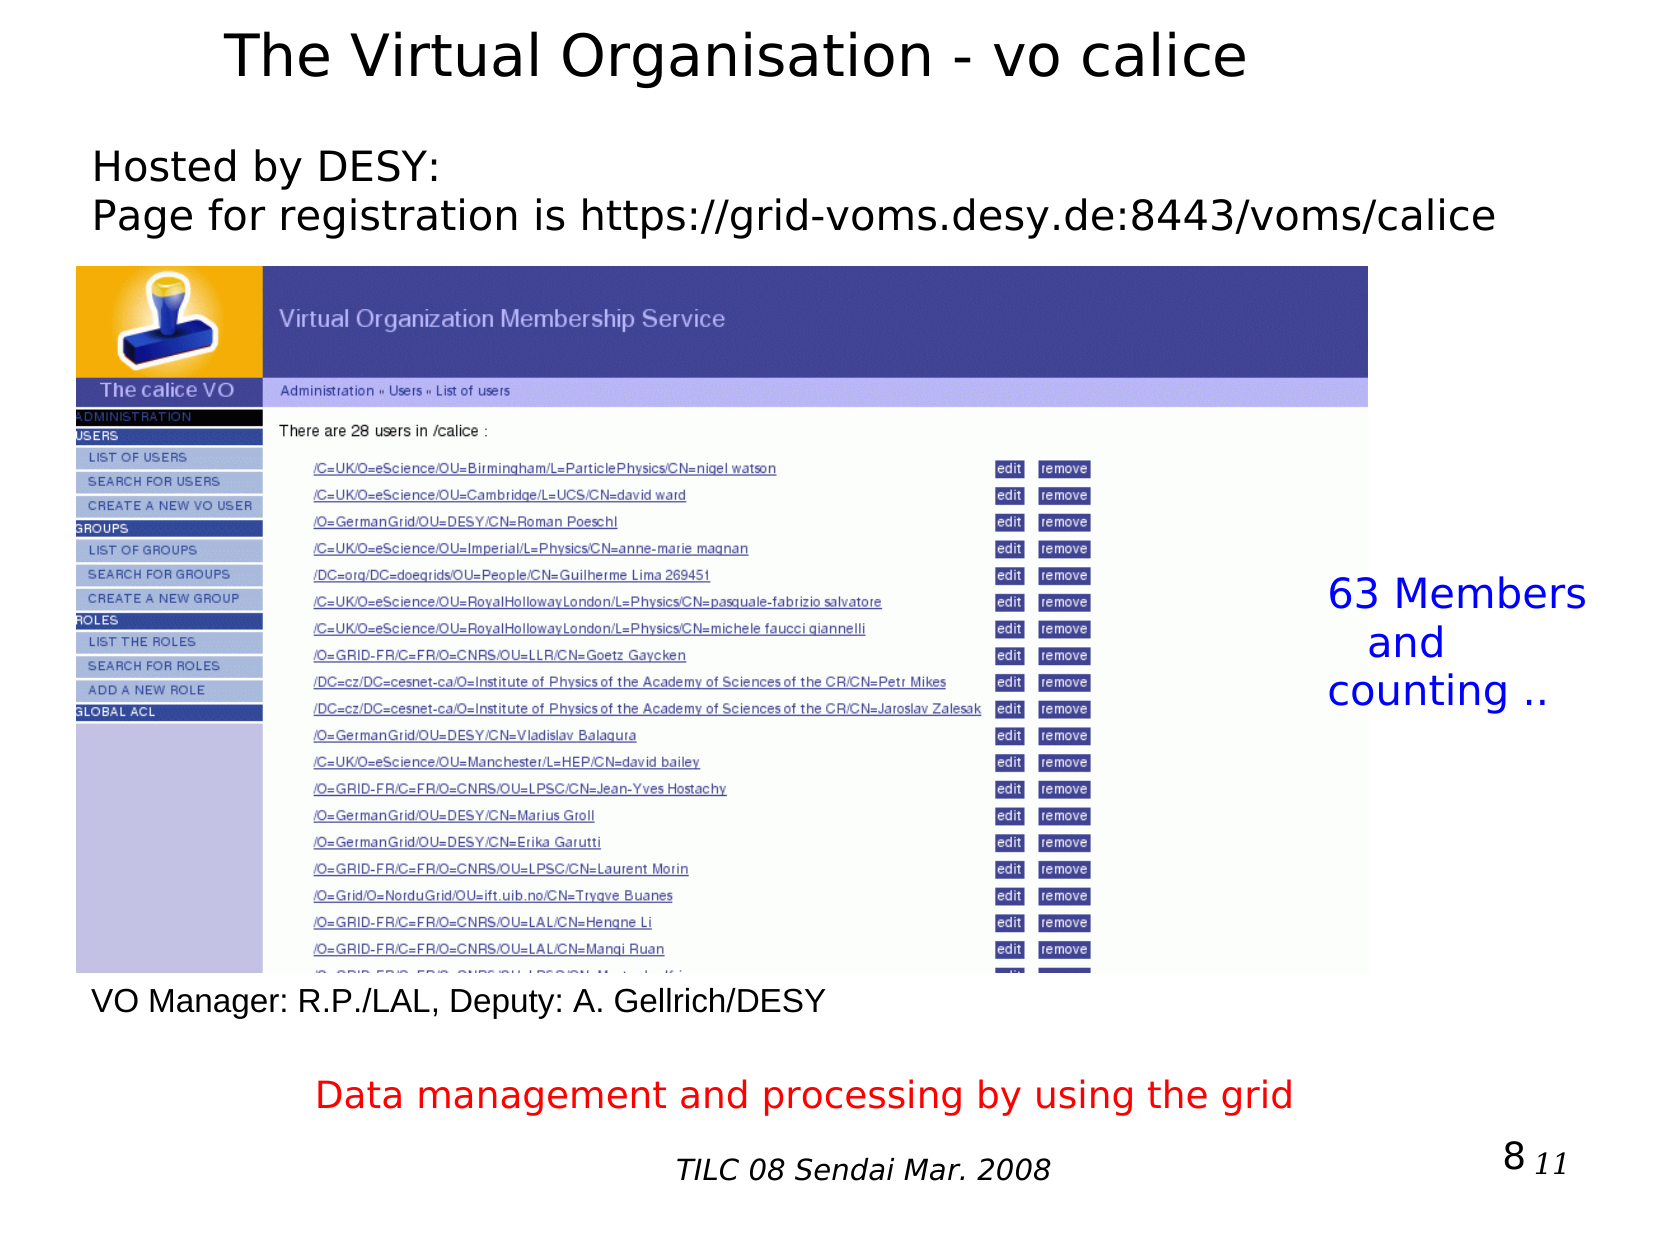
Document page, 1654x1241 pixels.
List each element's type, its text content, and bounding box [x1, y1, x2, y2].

text_box 8 [1487, 1127, 1613, 1201]
title The Virtual Organisation - vo calice [99, 0, 1375, 151]
text_box Data management and processing by using the grid [300, 1066, 1301, 1126]
text_box Hosted by DESY: Page for registration is https://grid-voms.desy.de:8443/voms/calice [76, 135, 1335, 251]
picture [76, 266, 1368, 974]
text_box 63 Members and counting .. [1312, 562, 1602, 723]
text_box VO Manager: R.P./LAL, Deputy: A. Gellrich/DESY [76, 974, 936, 1035]
